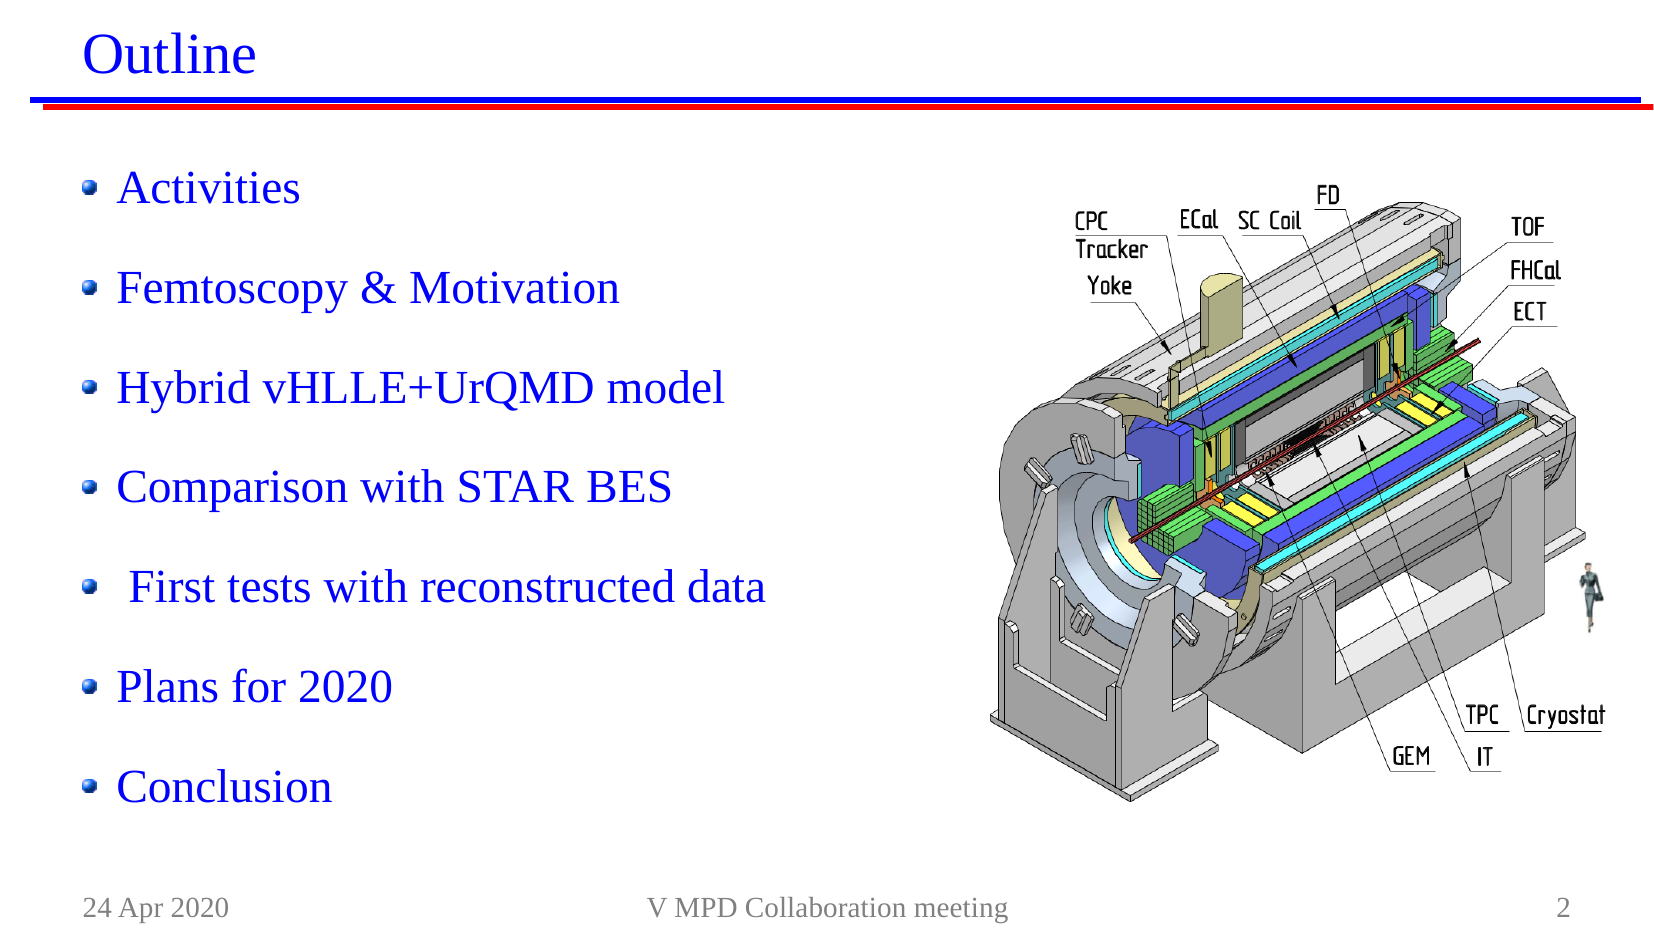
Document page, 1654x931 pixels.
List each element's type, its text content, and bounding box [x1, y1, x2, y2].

title Outline [82, 7, 1571, 91]
picture [802, 168, 1654, 806]
list Activities Femtoscopy & Motivation Hybrid vHLLE+UrQMD model Comparison with STAR BES First tests with reconstructed data Plans for 2020 Conclusion [82, 135, 827, 818]
